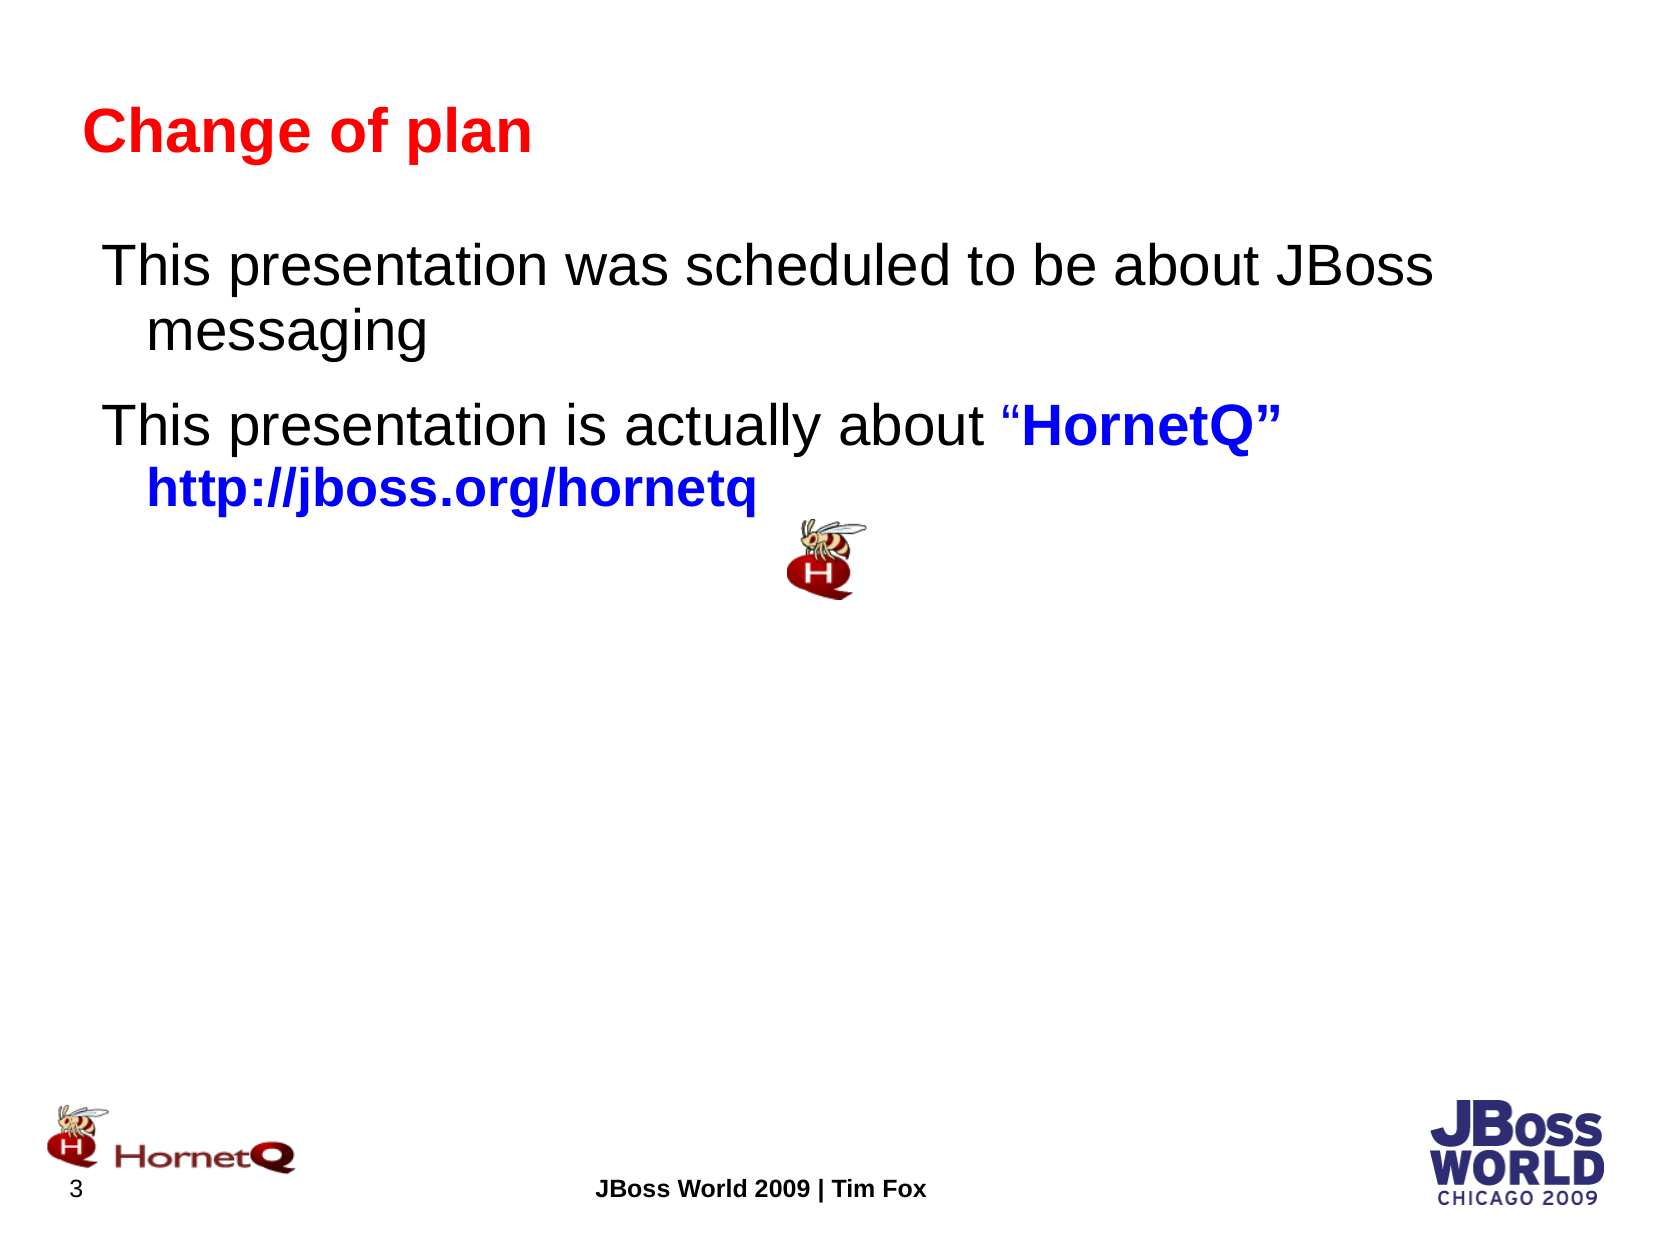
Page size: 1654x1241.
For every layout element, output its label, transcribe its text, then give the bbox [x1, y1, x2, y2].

picture [787, 519, 868, 601]
picture [46, 1101, 297, 1177]
list This presentation was scheduled to be about JBoss messaging This presentation is actually about “HornetQ” http://jboss.org/hornetq [86, 232, 1576, 606]
title Change of plan [82, 37, 1571, 226]
picture [1430, 1099, 1604, 1212]
